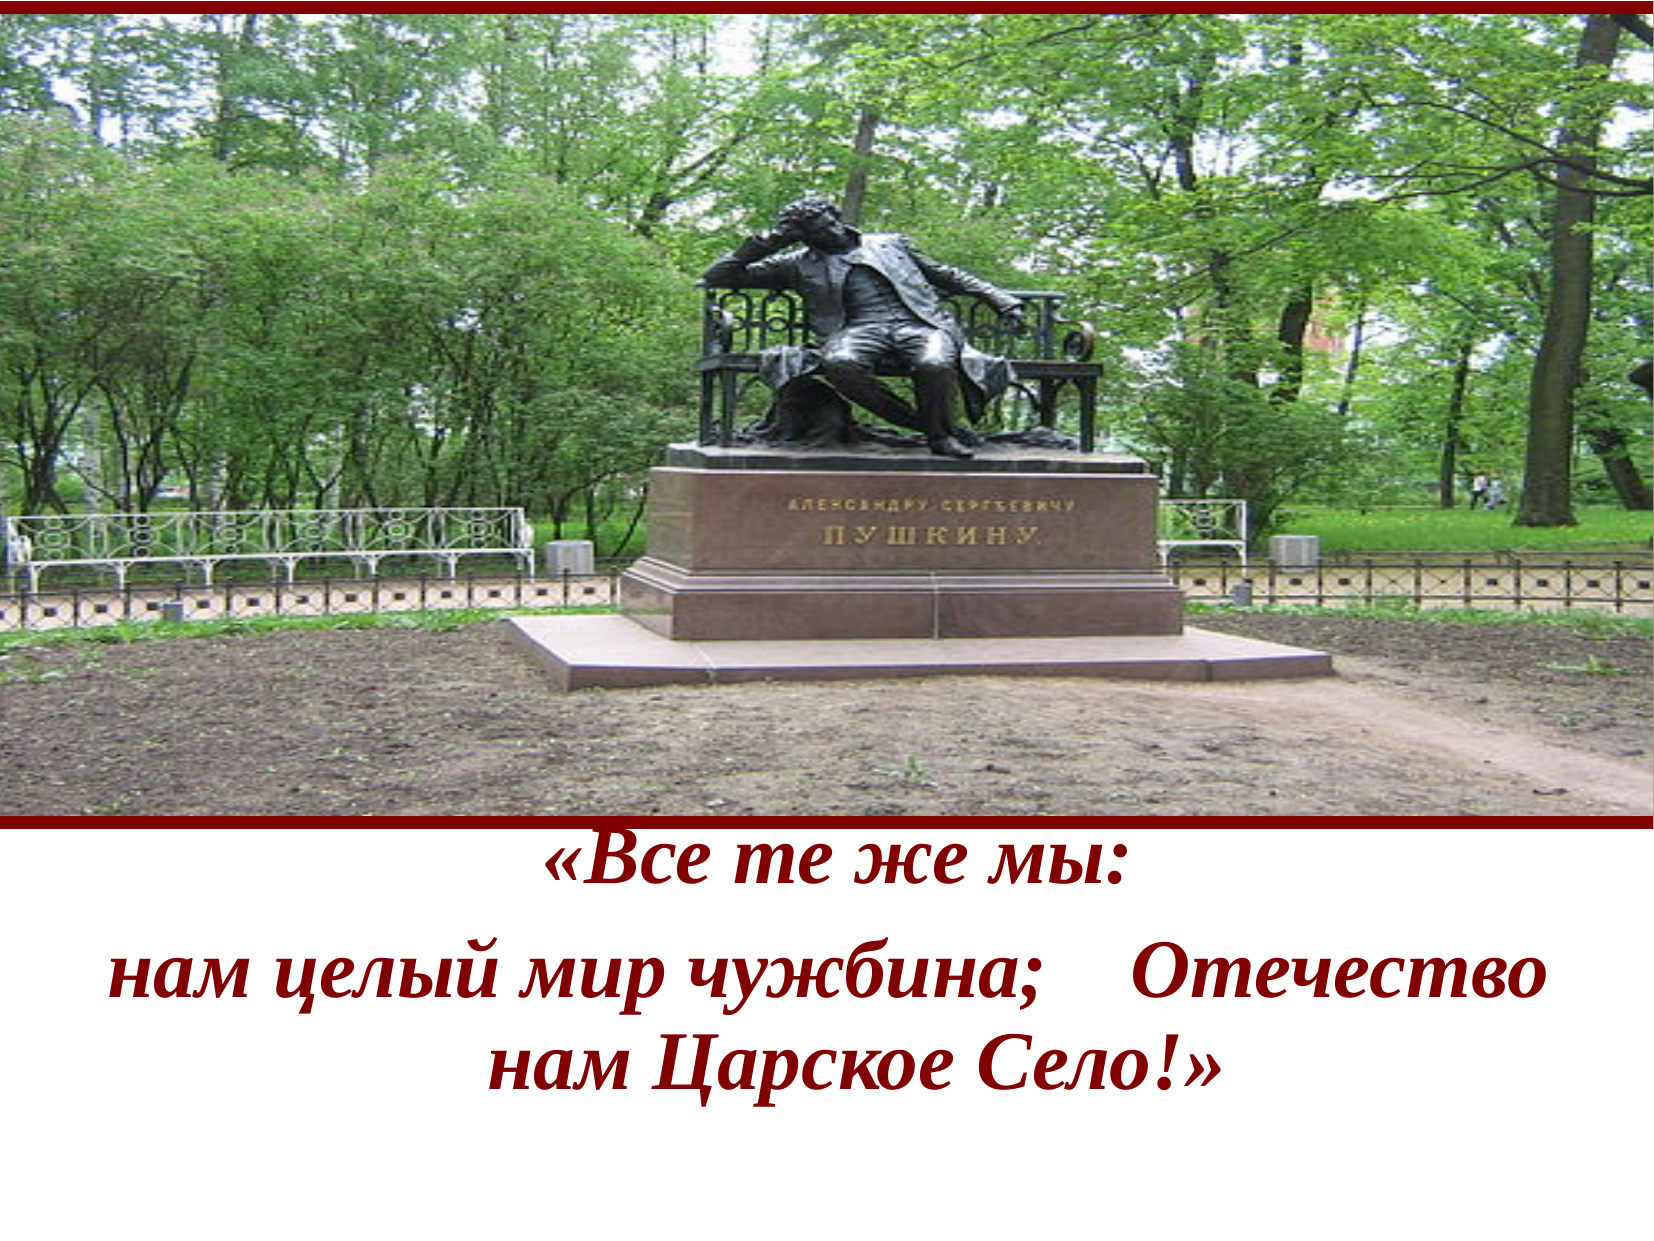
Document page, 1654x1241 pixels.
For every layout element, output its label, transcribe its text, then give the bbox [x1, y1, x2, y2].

text_box [0, 13, 1654, 817]
list «Все те же мы: нам целый мир чужбина; Отечество нам Царское Село!» [84, 802, 1573, 1198]
